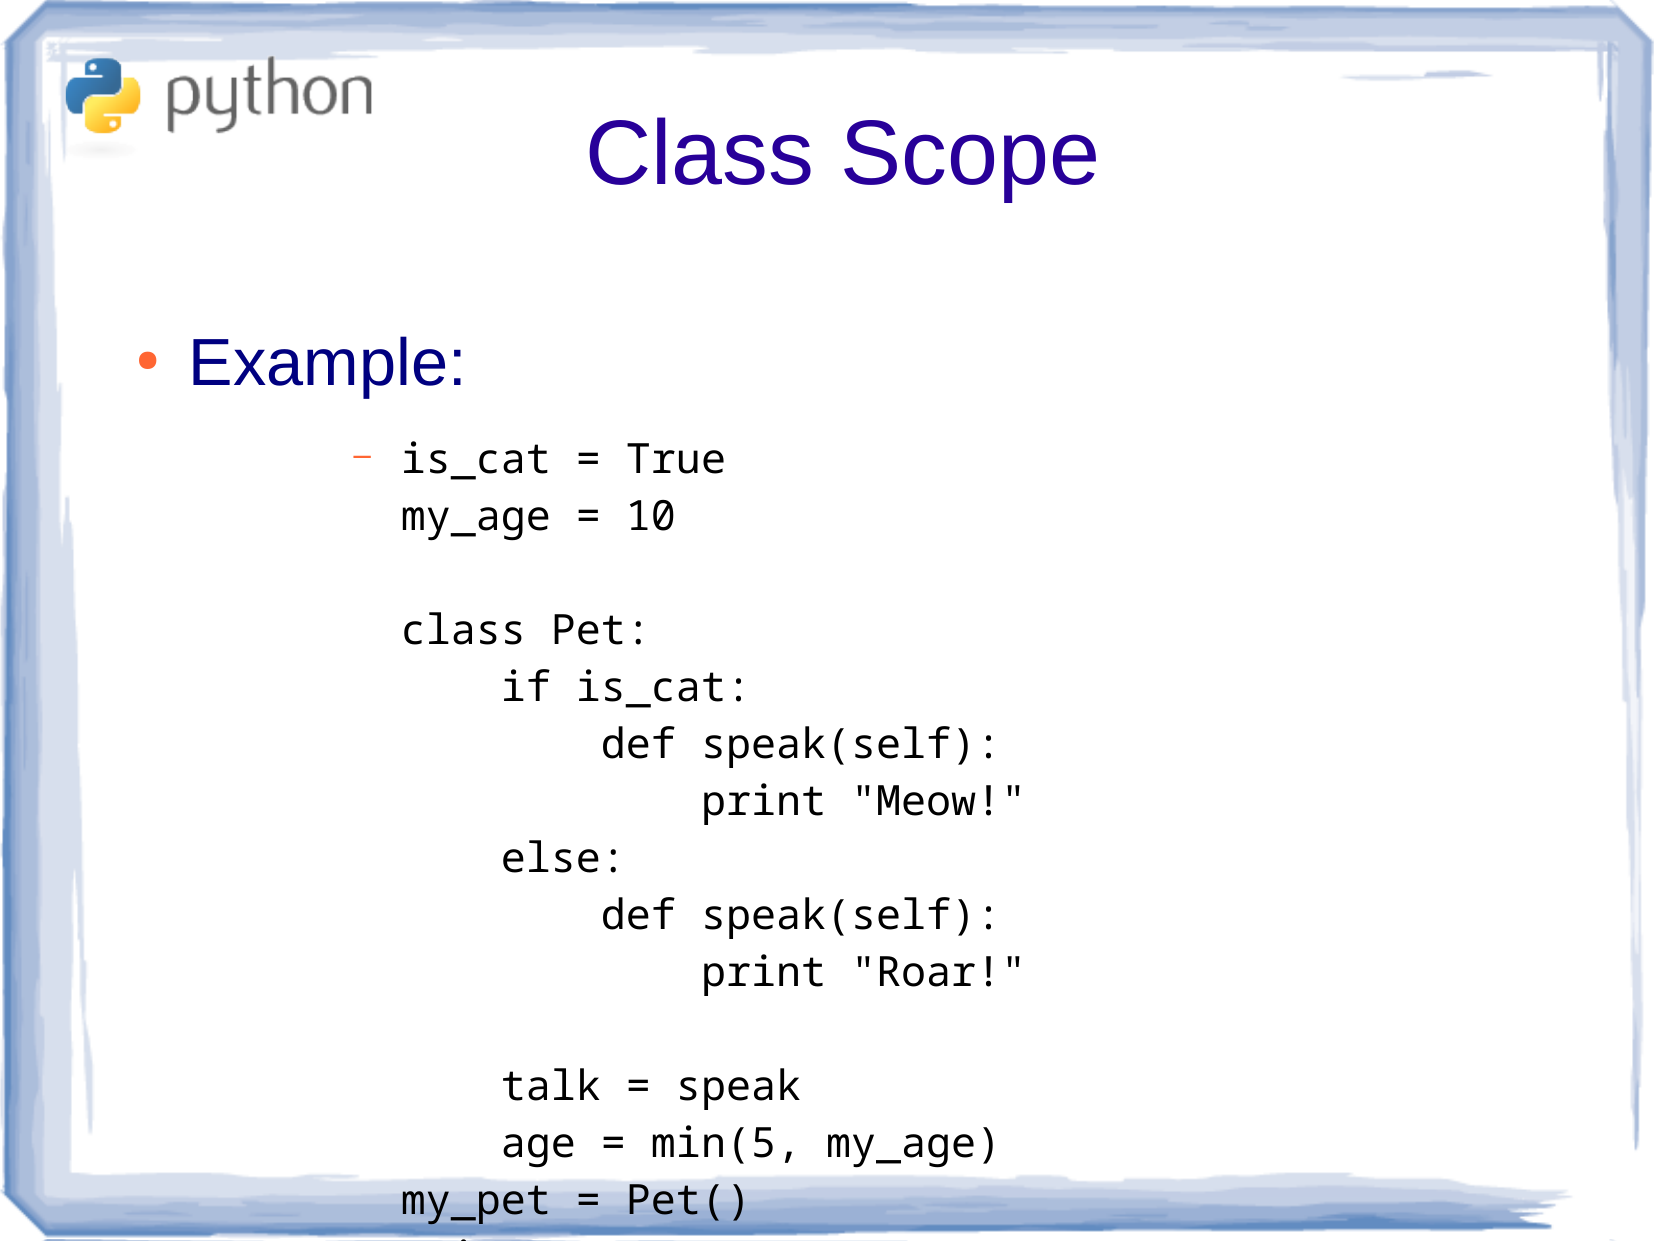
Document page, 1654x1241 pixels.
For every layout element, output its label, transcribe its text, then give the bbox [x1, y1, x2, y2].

title Class Scope [82, 49, 1571, 257]
list Example: is_cat = True my_age = 10 class Pet: if is_cat: def speak(self): print "Meow!" else: def speak(self): print "Roar!" talk = speak age = min(5, my_age) my_pet = Pet() print my_pet.age [118, 324, 1571, 1165]
picture [0, 0, 1654, 1241]
